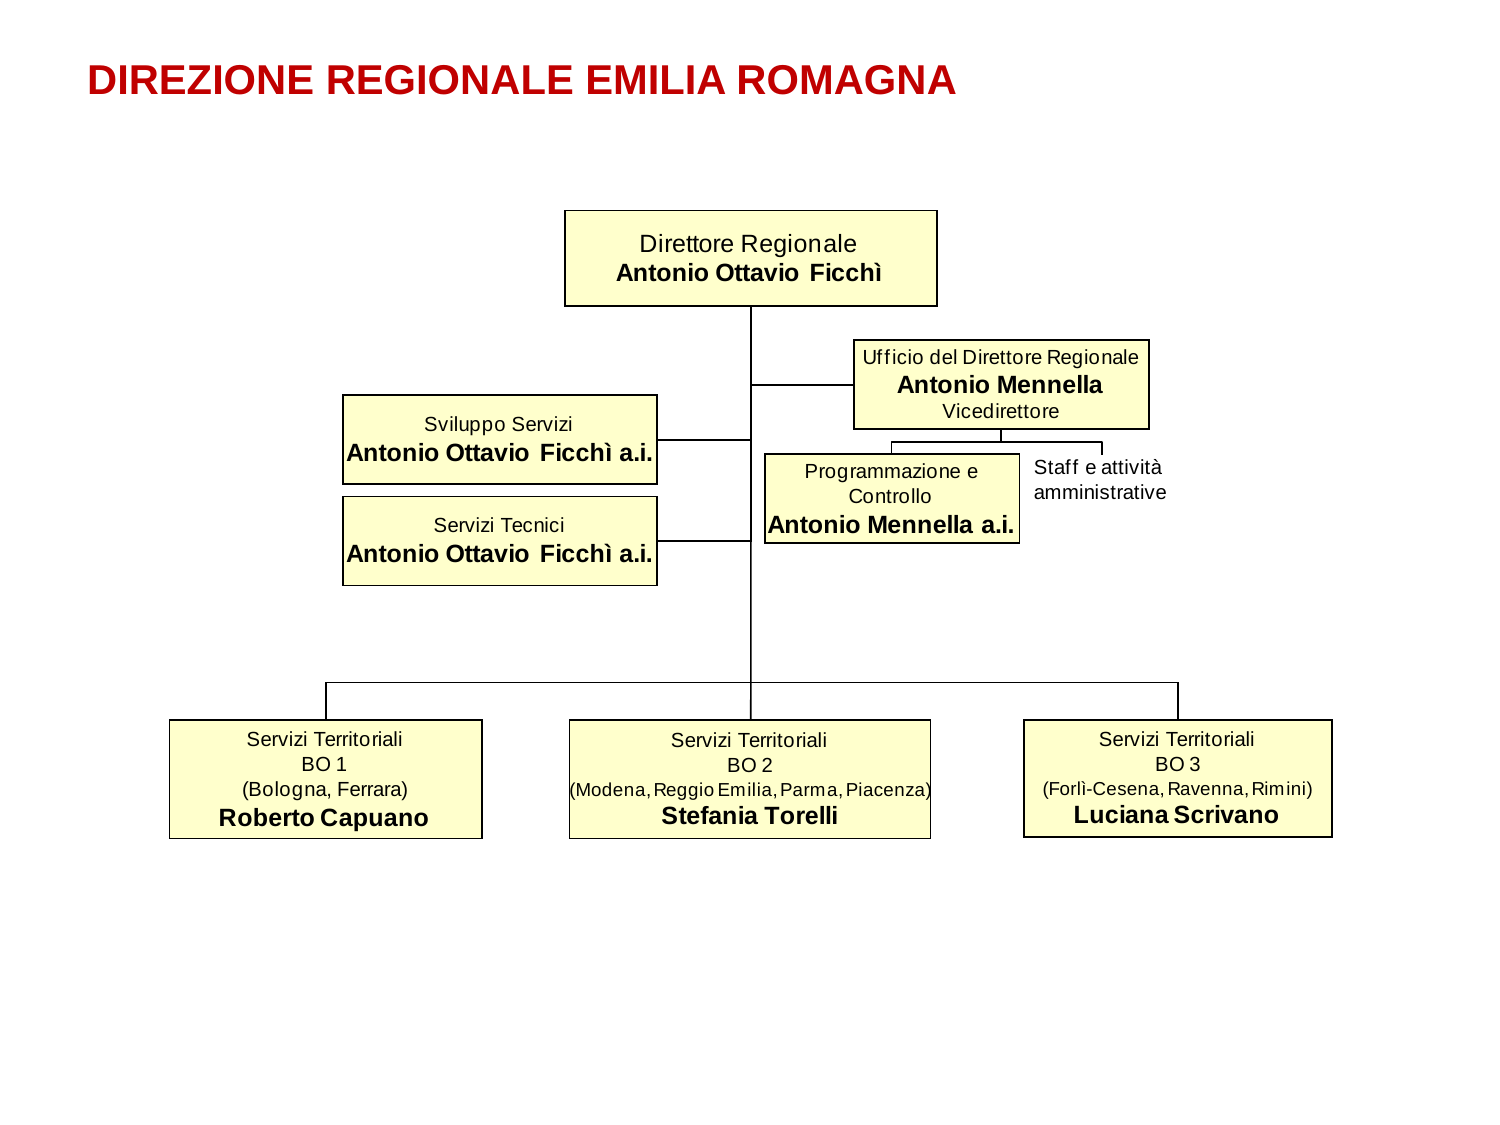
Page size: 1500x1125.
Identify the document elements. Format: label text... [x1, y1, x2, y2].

title DIREZIONE REGIONALE EMILIA ROMAGNA [72, 45, 1462, 128]
picture [167, 208, 1333, 840]
